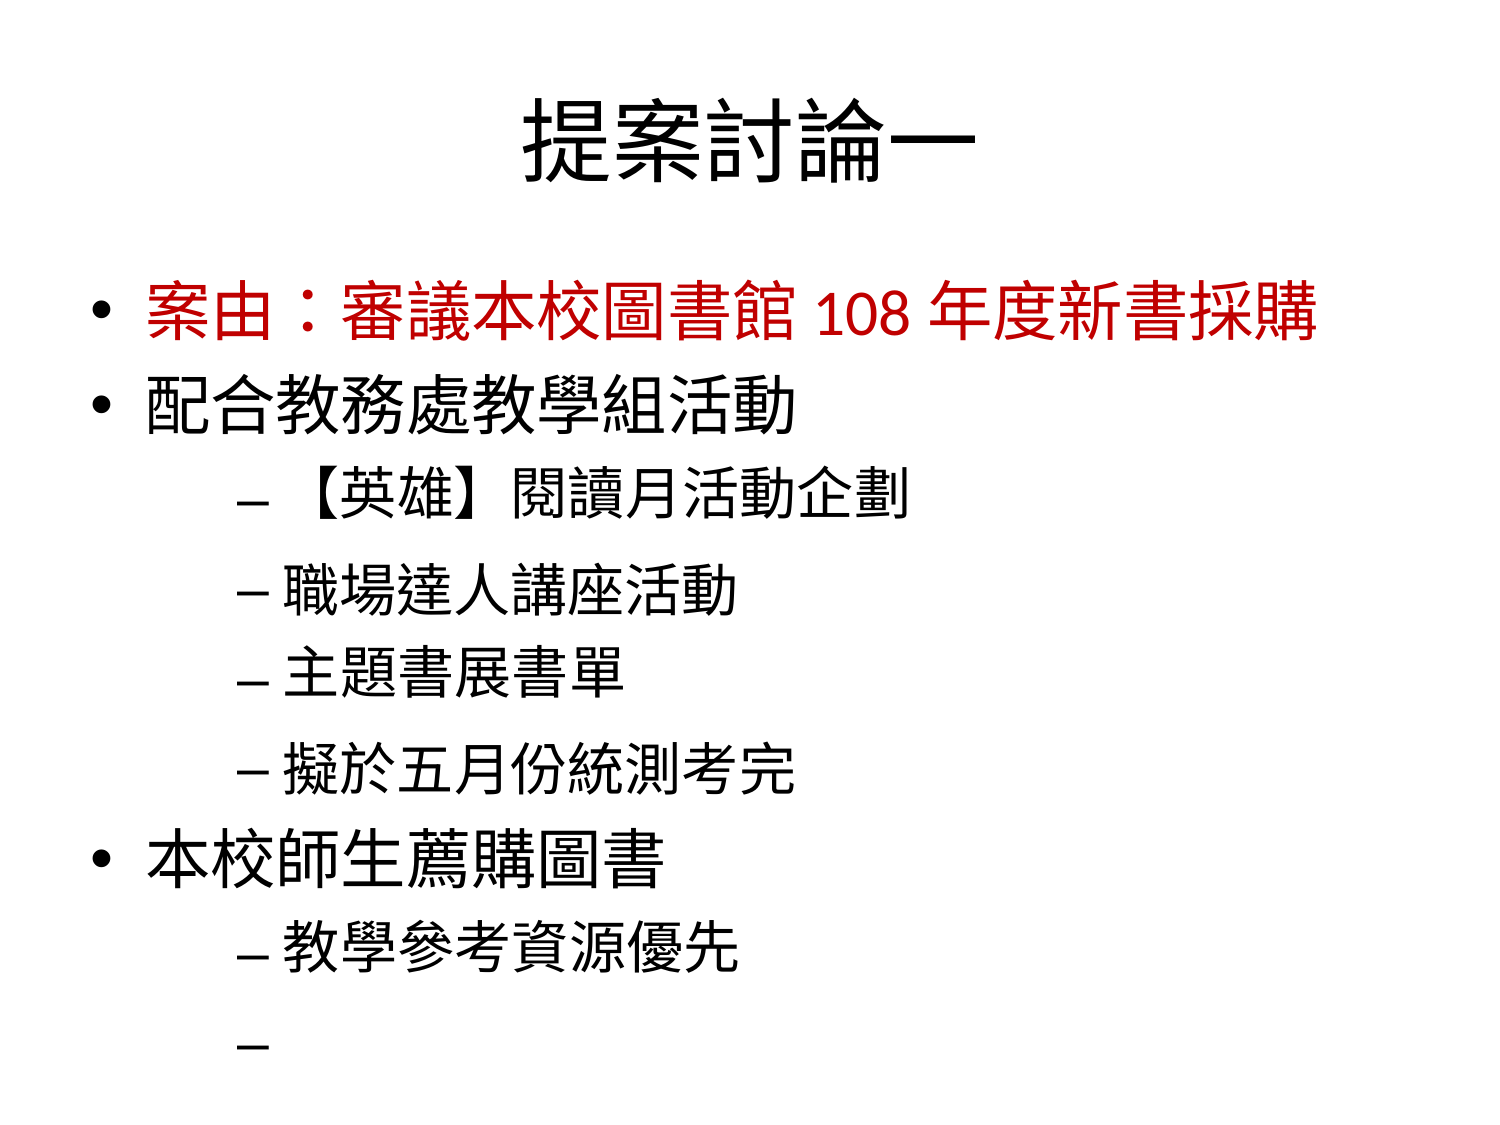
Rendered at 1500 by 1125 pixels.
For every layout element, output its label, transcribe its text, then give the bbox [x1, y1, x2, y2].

title 提案討論一 [75, 45, 1426, 233]
list 案由：審議本校圖書館108年度新書採購 配合教務處教學組活動 【英雄】閱讀月活動企劃 職場達人講座活動 主題書展書單 擬於五月份統測考完 本校師生薦購圖書 教學參考資源優先 [75, 262, 1426, 1005]
